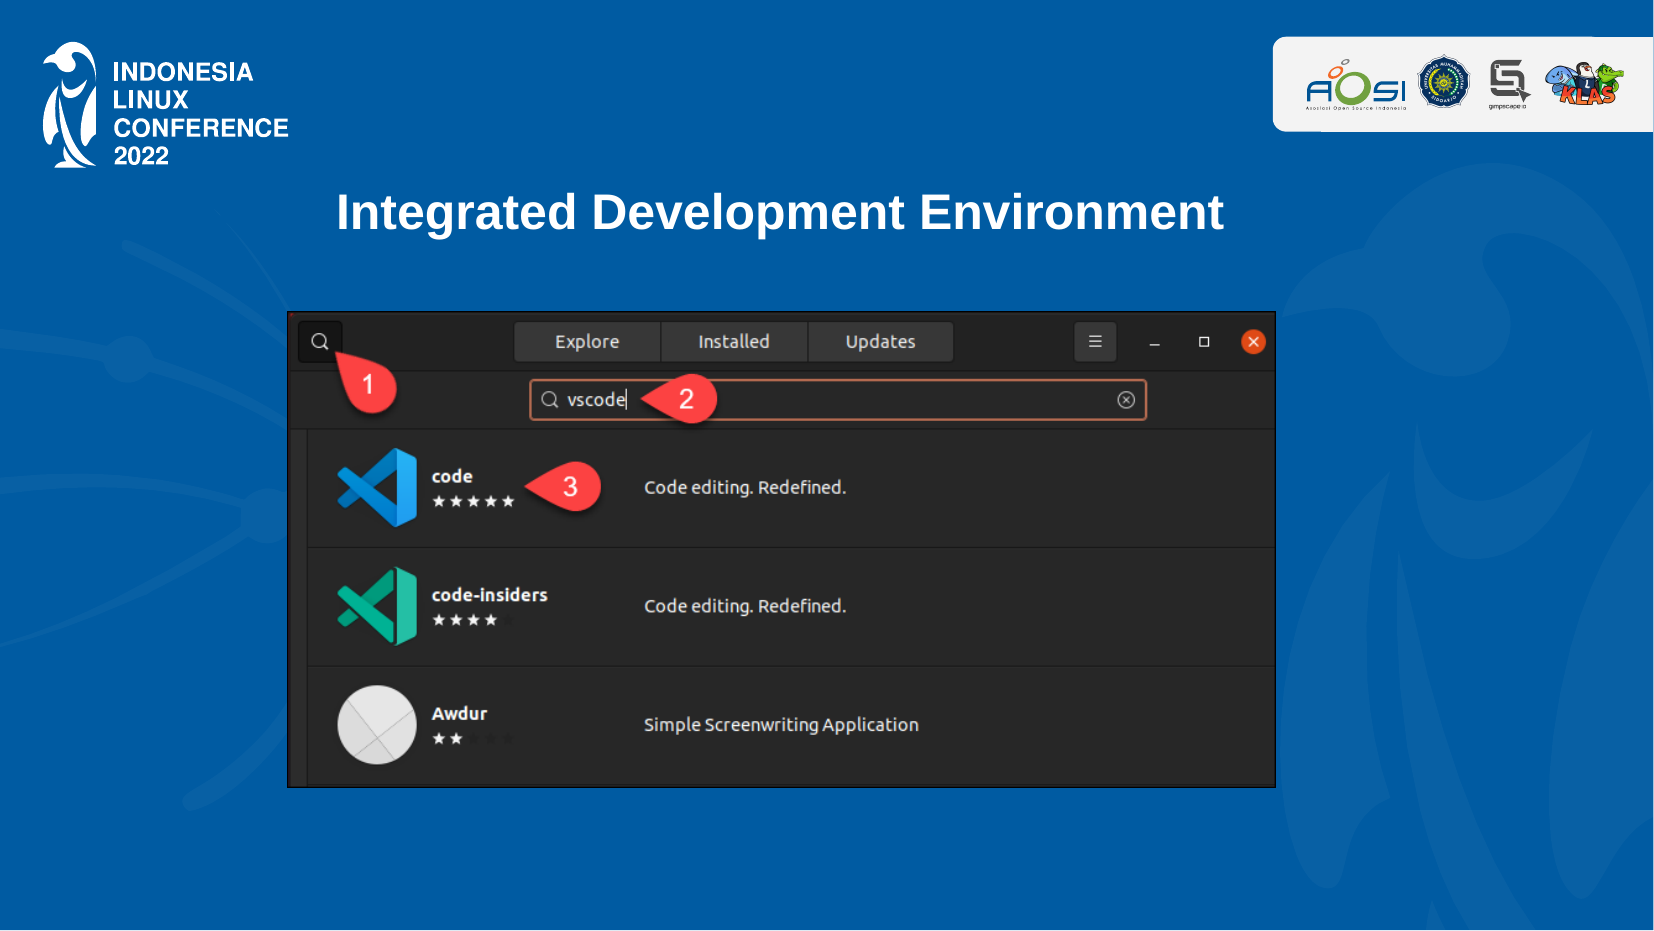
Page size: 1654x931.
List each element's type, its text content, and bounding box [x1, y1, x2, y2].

picture [1417, 54, 1471, 108]
picture [1545, 62, 1624, 105]
title Integrated Development Environment [336, 183, 1313, 338]
picture [287, 311, 1276, 788]
